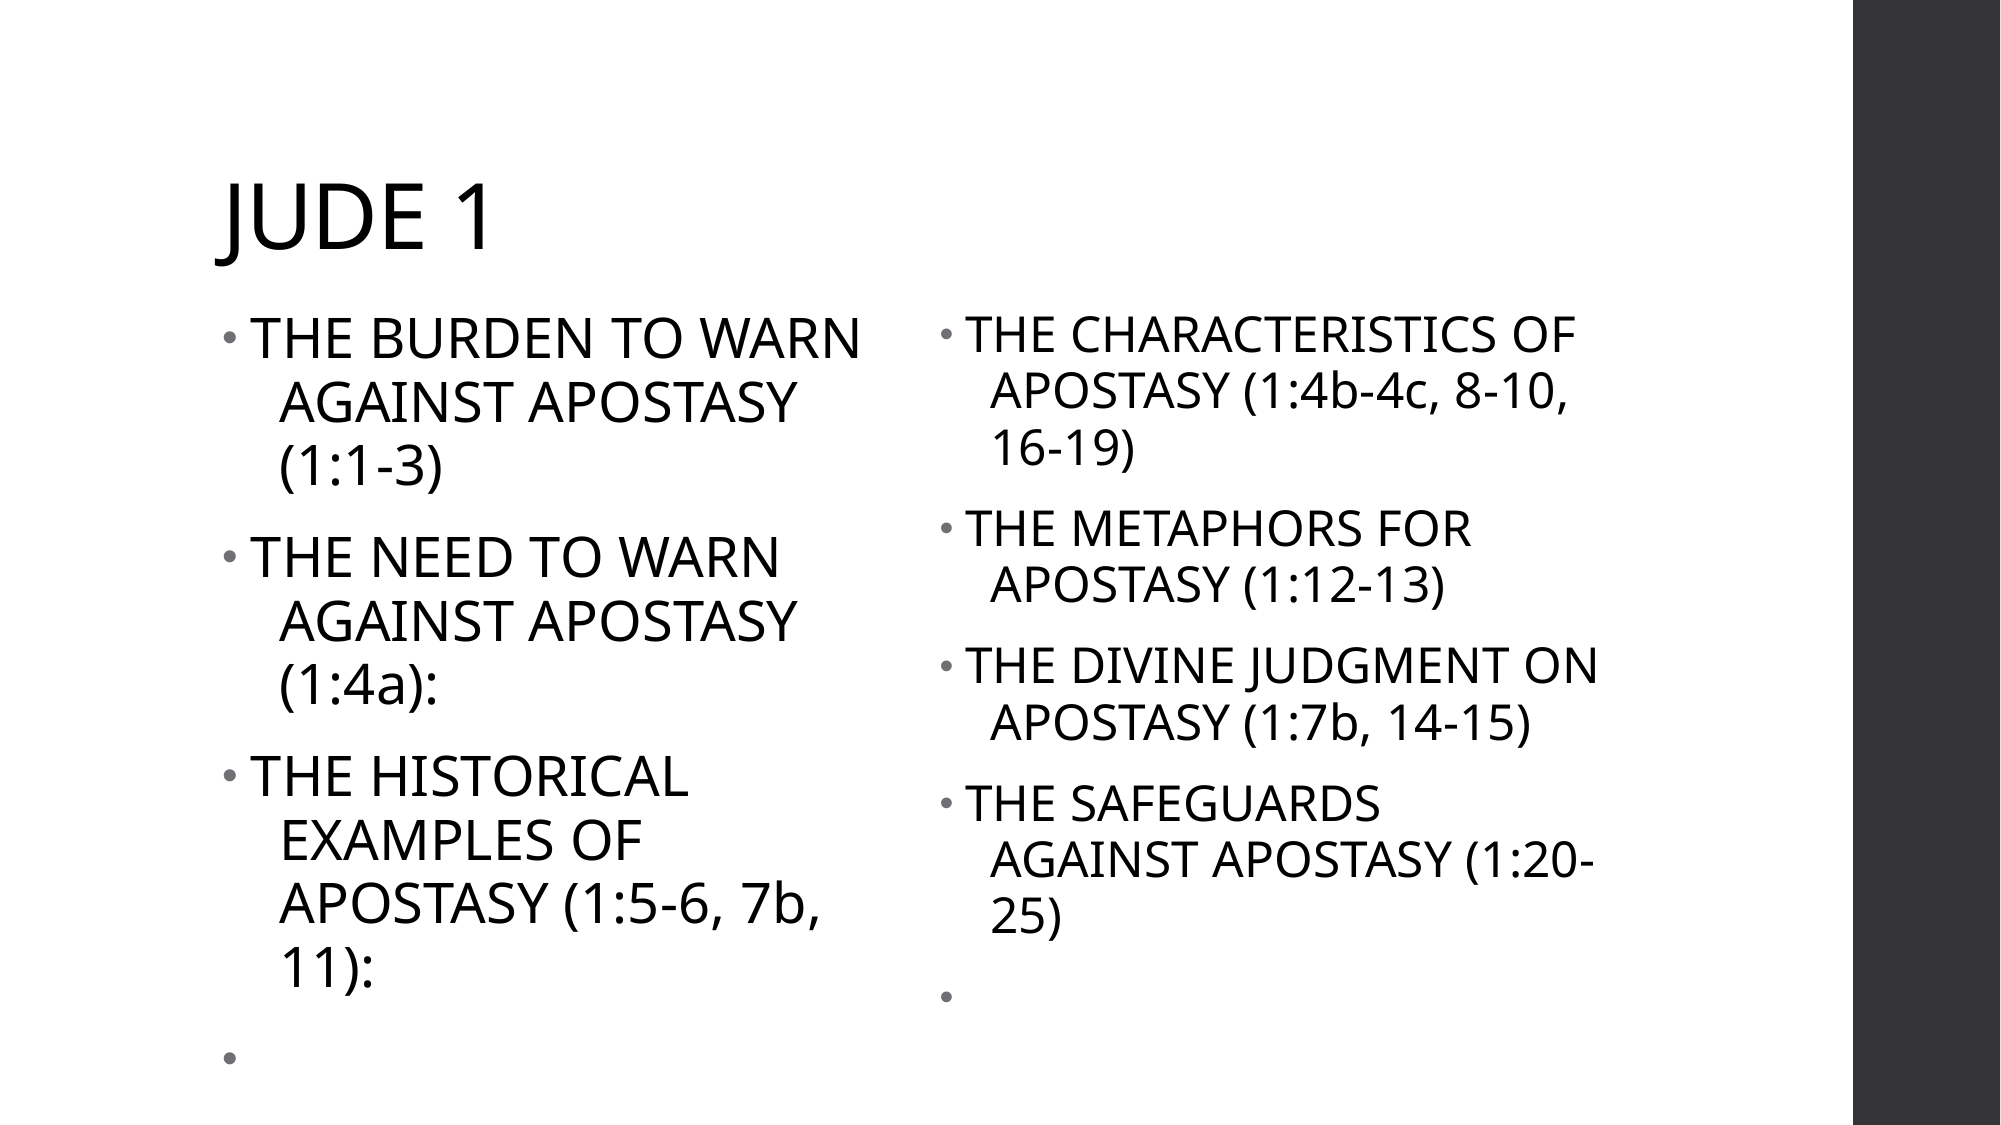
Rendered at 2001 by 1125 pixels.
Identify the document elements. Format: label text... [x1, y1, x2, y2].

list THE BURDEN TO WARN AGAINST APOSTASY (1:1-3) THE NEED TO WARN AGAINST APOSTASY (1:4a): THE HISTORICAL EXAMPLES OF APOSTASY (1:5-6, 7b, 11): [207, 299, 900, 1014]
list THE CHARACTERISTICS OF APOSTASY (1:4b-4c, 8-10, 16-19) THE METAPHORS FOR APOSTASY (1:12-13) THE DIVINE JUDGMENT ON APOSTASY (1:7b, 14-15) THE SAFEGUARDS AGAINST APOSTASY (1:20-25) [924, 299, 1617, 1014]
title JUDE 1 [206, 60, 1797, 278]
